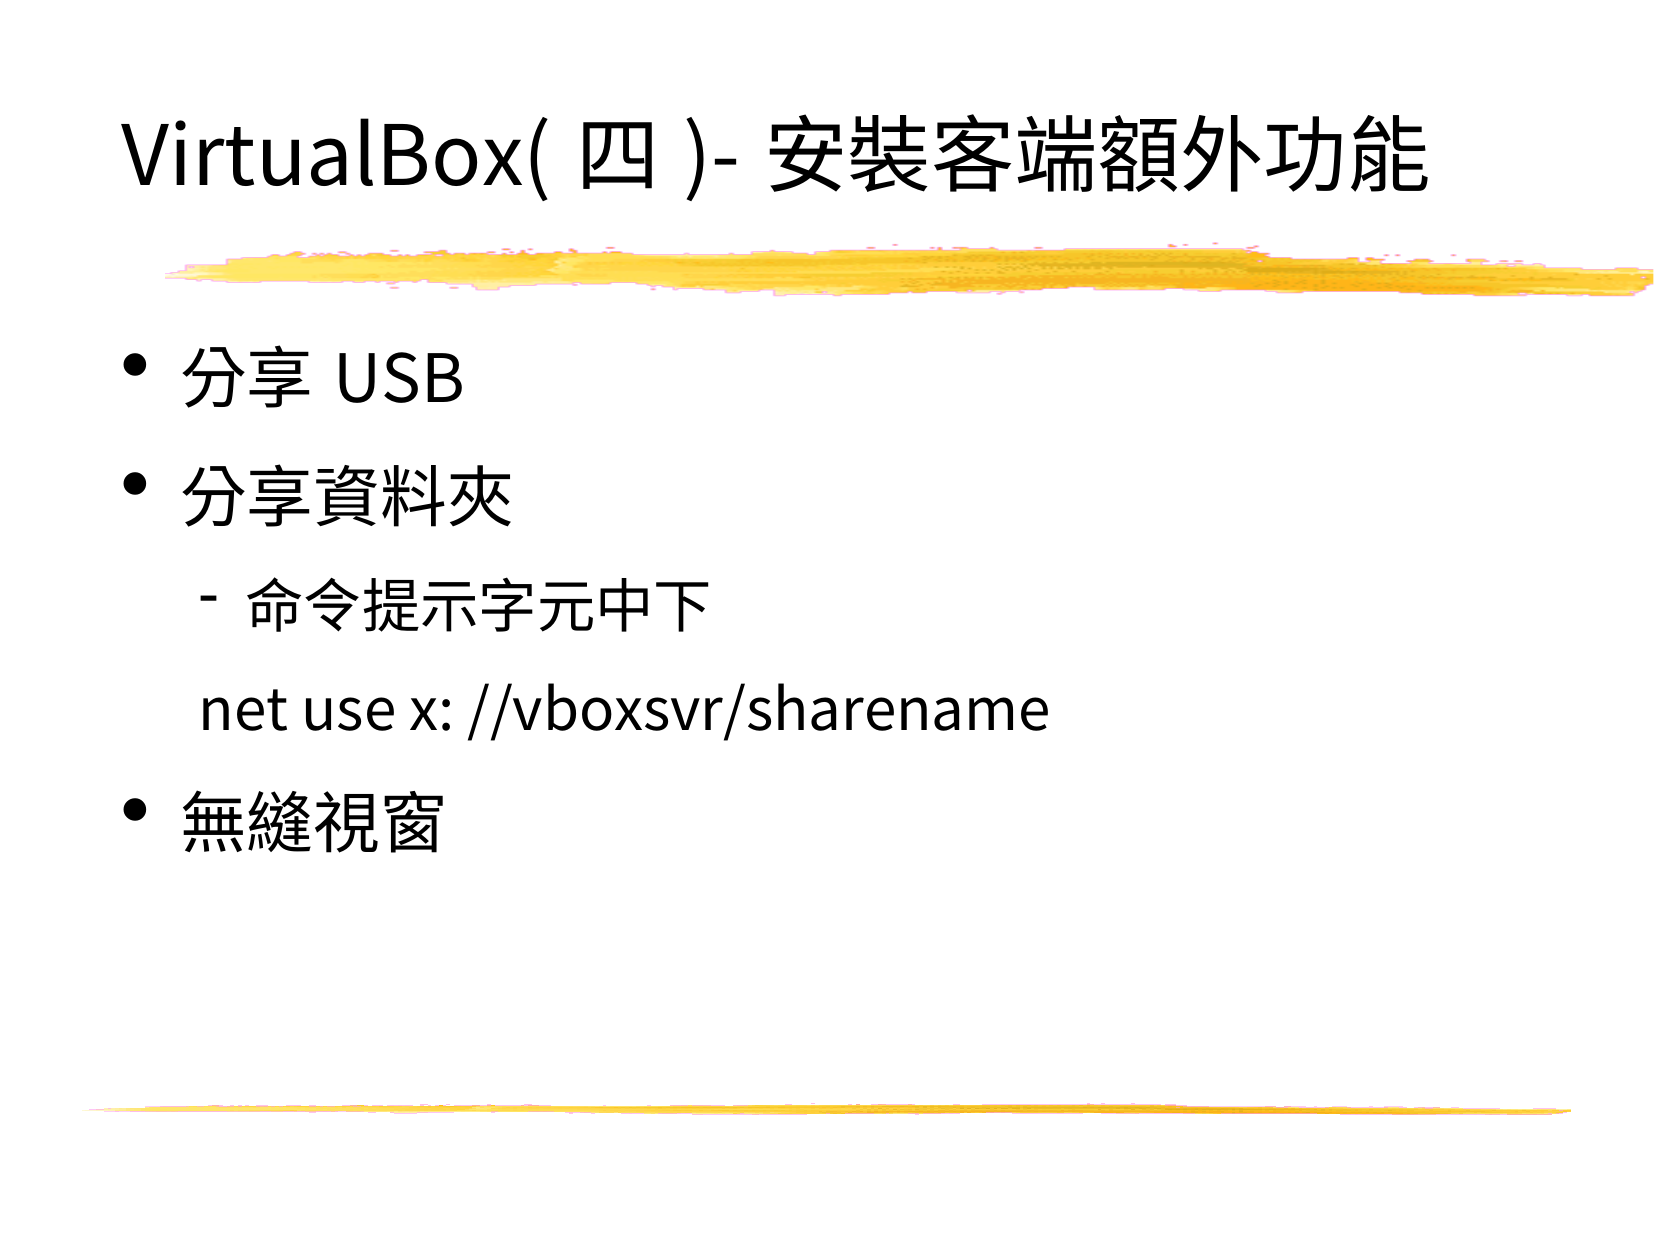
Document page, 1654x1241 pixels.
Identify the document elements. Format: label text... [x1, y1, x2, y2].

picture [165, 237, 1654, 308]
list 分享USB 分享資料夾 命令提示字元中下 net use x: //vboxsvr/sharename 無縫視窗 [124, 316, 1530, 1061]
picture [82, 1102, 1571, 1117]
title VirtualBox(四)-安裝客端額外功能 [73, 39, 1479, 249]
